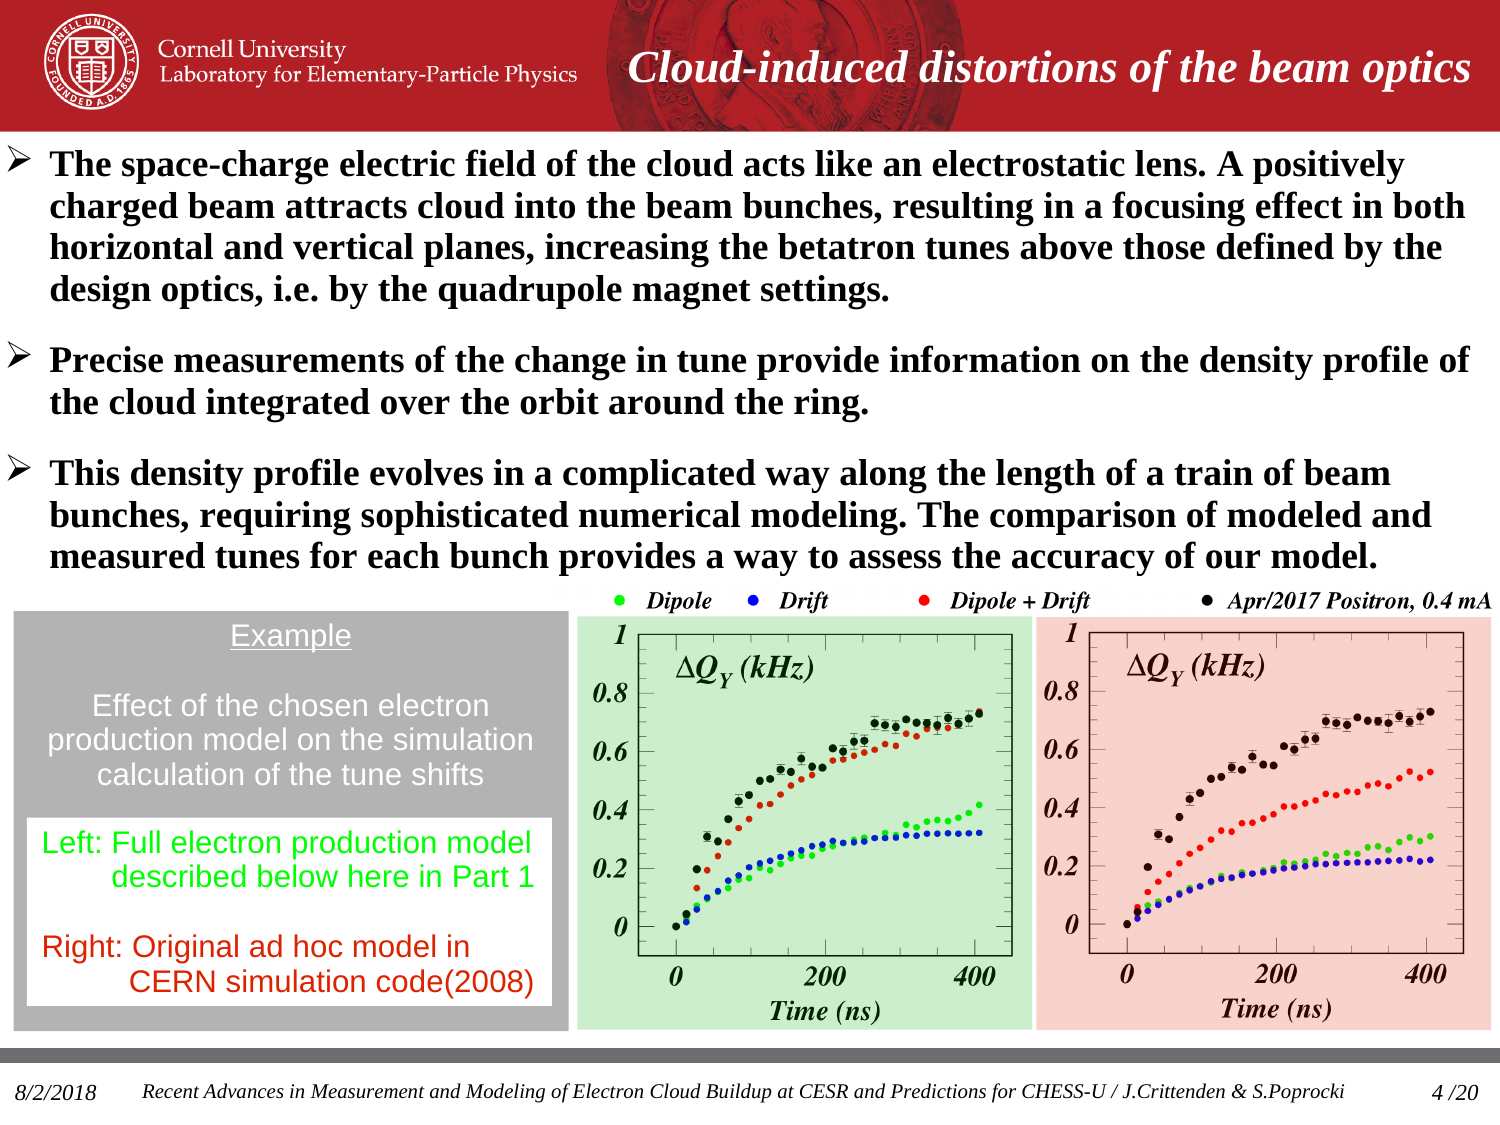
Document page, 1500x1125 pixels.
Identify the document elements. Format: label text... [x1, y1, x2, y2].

picture [570, 616, 1500, 1041]
text_box The space-charge electric field of the cloud acts like an electrostatic lens. A positively charged beam attracts cloud into the beam bunches, resulting in a focusing effect in both horizontal and vertical planes, increasing the betatron tunes above those defined by the design optics, i.e. by the quadrupole magnet settings. Precise measurements of the change in tune provide information on the density profile of the cloud integrated over the orbit around the ring. This density profile evolves in a complicated way along the length of a train of beam bunches, requiring sophisticated numerical modeling. The comparison of modeled and measured tunes for each bunch provides a way to assess the accuracy of our model. [0, 104, 1500, 616]
title Cloud-induced distortions of the beam optics [600, 0, 1500, 104]
text_box Example Effect of the chosen electron production model on the simulation calculation of the tune shifts Left: Full electron production model described below here in Part 1 Right: Original ad hoc model in CERN simulation code(2008) [13, 616, 569, 1032]
text_box [562, 616, 1033, 1035]
text_box Left: Full electron production model described below here in Part 1 Right: Original ad hoc model in CERN simulation code(2008) [26, 817, 552, 1006]
text_box [1036, 617, 1492, 1031]
picture [0, 0, 600, 104]
